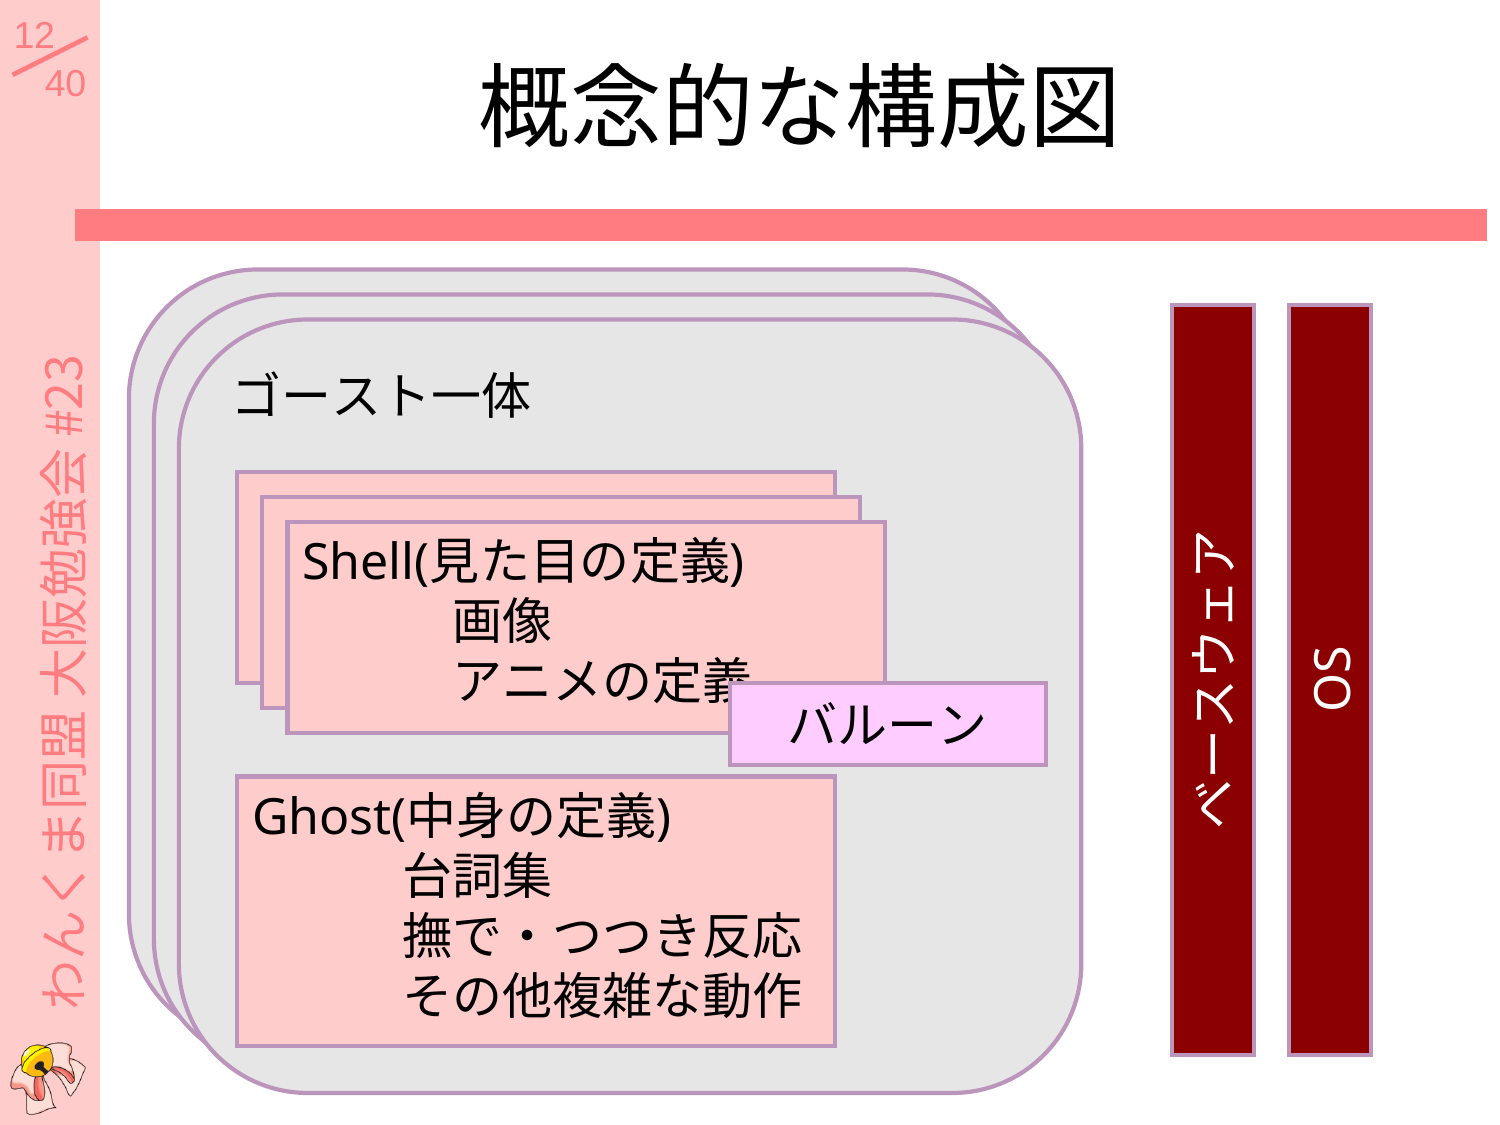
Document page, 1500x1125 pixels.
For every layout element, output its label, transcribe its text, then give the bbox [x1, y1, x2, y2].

text_box Ghost(中身の定義) 台詞集 撫で・つつき反応 その他複雑な動作 [237, 776, 836, 1047]
text_box [237, 471, 861, 708]
text_box [128, 269, 1029, 1042]
picture [10, 1042, 86, 1115]
text_box ベースウェア [1171, 304, 1254, 1055]
text_box OS [1288, 304, 1372, 1055]
text_box ゴースト一体 [178, 319, 1082, 1093]
title 概念的な構成図 [125, 0, 1476, 226]
text_box バルーン [729, 682, 1047, 765]
text_box Shell(見た目の定義) 画像 アニメの定義 [287, 521, 886, 733]
